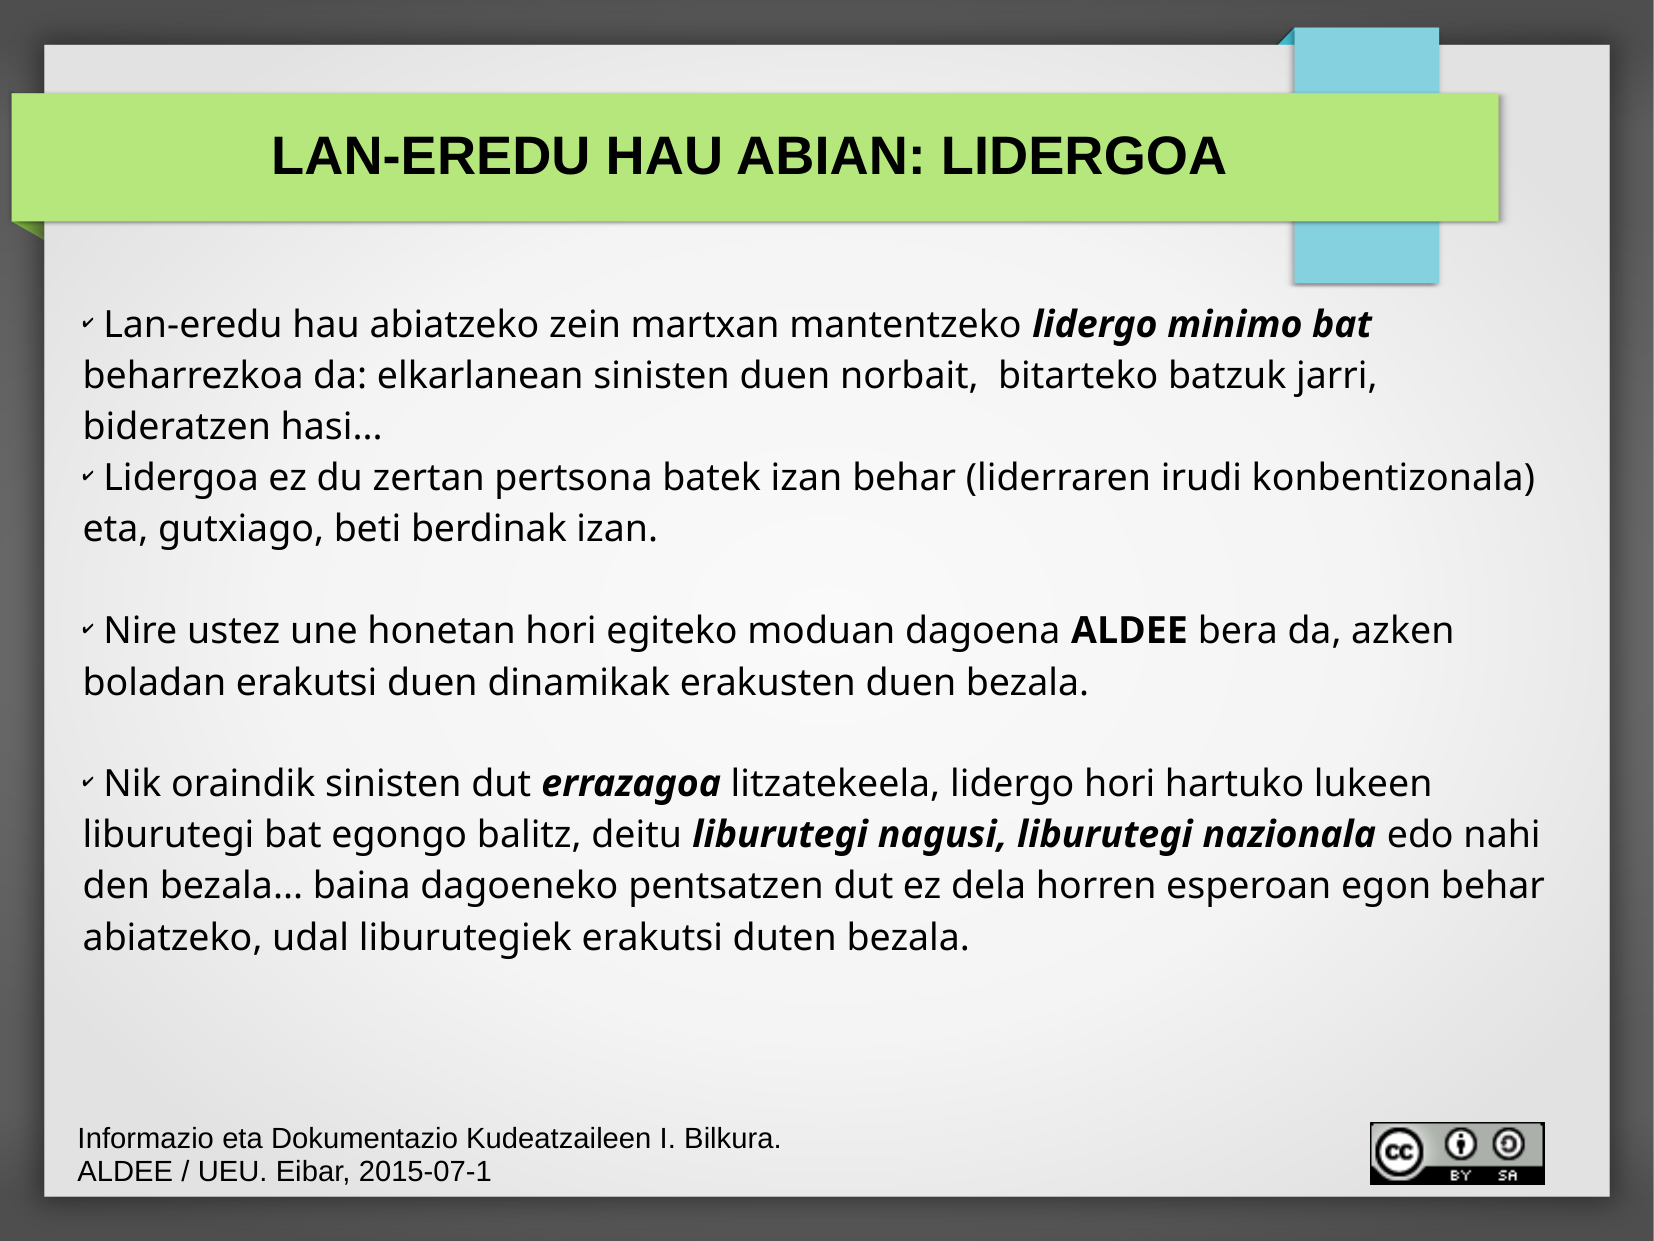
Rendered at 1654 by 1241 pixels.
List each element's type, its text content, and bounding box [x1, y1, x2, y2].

text_box Informazio eta Dokumentazio Kudeatzaileen I. Bilkura. ALDEE / UEU. Eibar, 2015-07-1 [62, 1068, 1581, 1221]
picture [0, 0, 1654, 1241]
subtitle Lan-eredu hau abiatzeko zein martxan mantentzeko lidergo minimo bat beharrezkoa da: elkarlanean sinisten duen norbait, bitarteko batzuk jarri, bideratzen hasi... Lidergoa ez du zertan pertsona batek izan behar (liderraren irudi konbentizonala) eta, gutxiago, beti berdinak izan. Nire ustez une honetan hori egiteko moduan dagoena ALDEE bera da, azken boladan erakutsi duen dinamikak erakusten duen bezala. Nik oraindik sinisten dut errazagoa litzatekeela, lidergo hori hartuko lukeen liburutegi bat egongo balitz, deitu liburutegi nagusi, liburutegi nazionala edo nahi den bezala... baina dagoeneko pentsatzen dut ez dela horren esperoan egon behar abiatzeko, udal liburutegiek erakutsi duten bezala. [82, 295, 1571, 1015]
text_box LAN-EREDU HAU ABIAN: LIDERGOA [23, 118, 1477, 194]
